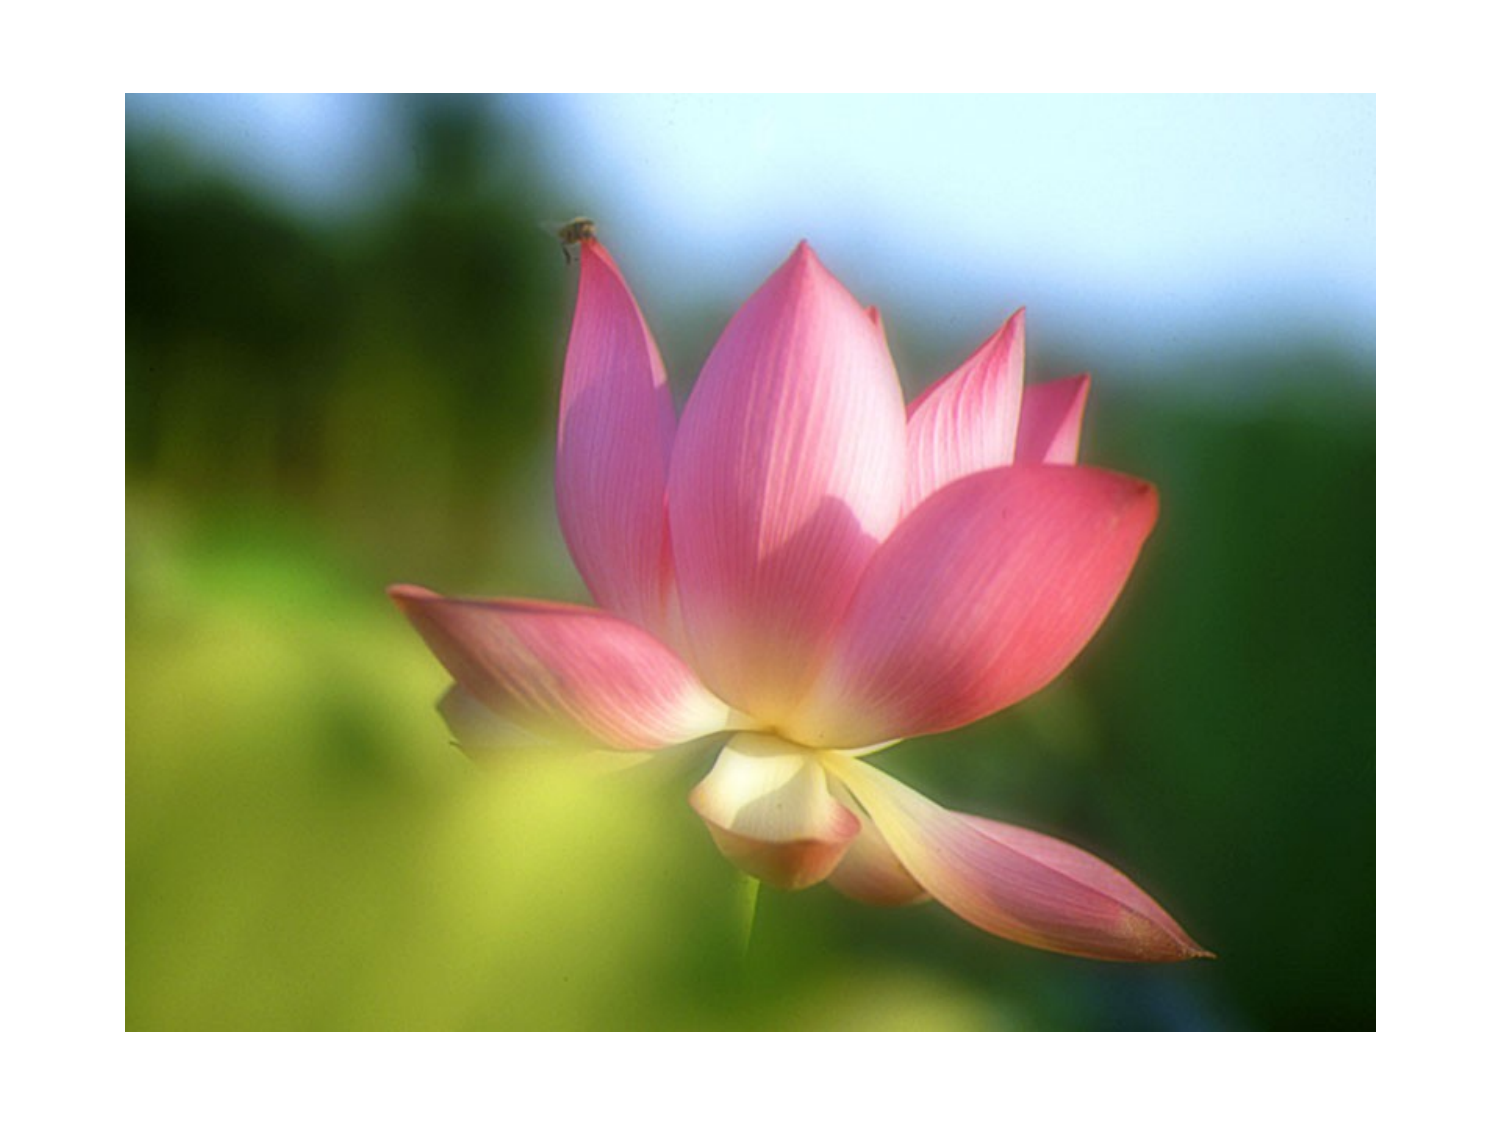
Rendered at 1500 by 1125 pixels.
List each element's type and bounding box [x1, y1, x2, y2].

picture [125, 93, 1376, 1032]
